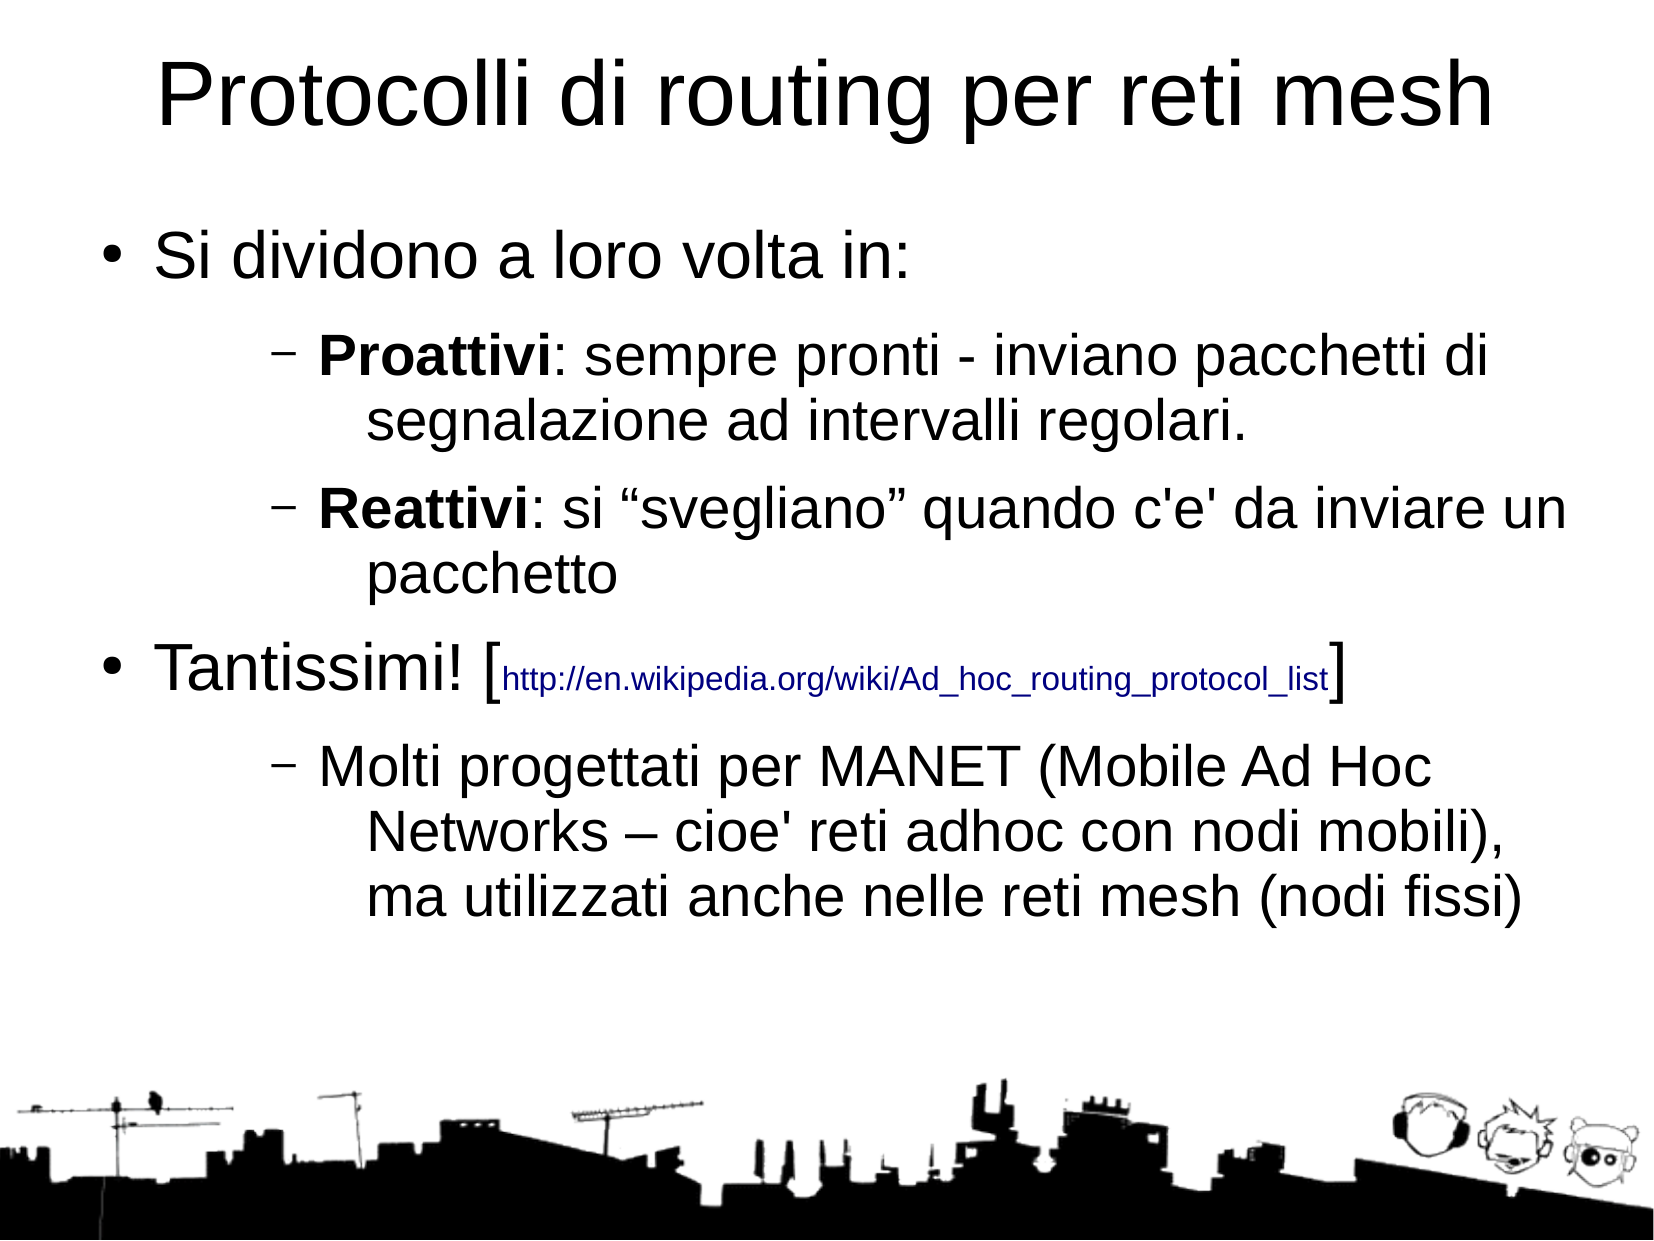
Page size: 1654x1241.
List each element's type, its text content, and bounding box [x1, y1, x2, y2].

title Protocolli di routing per reti mesh [82, 0, 1571, 191]
list Si dividono a loro volta in: Proattivi: sempre pronti - inviano pacchetti di segnalazione ad intervalli regolari. Reattivi: si “svegliano” quando c'e' da inviare un pacchetto Tantissimi! [http://en.wikipedia.org/wiki/Ad_hoc_routing_protocol_list] Molti progettati per MANET (Mobile Ad Hoc Networks – cioe' reti adhoc con nodi mobili), ma utilizzati anche nelle reti mesh (nodi fissi) [82, 218, 1571, 1022]
picture [0, 1077, 1654, 1240]
